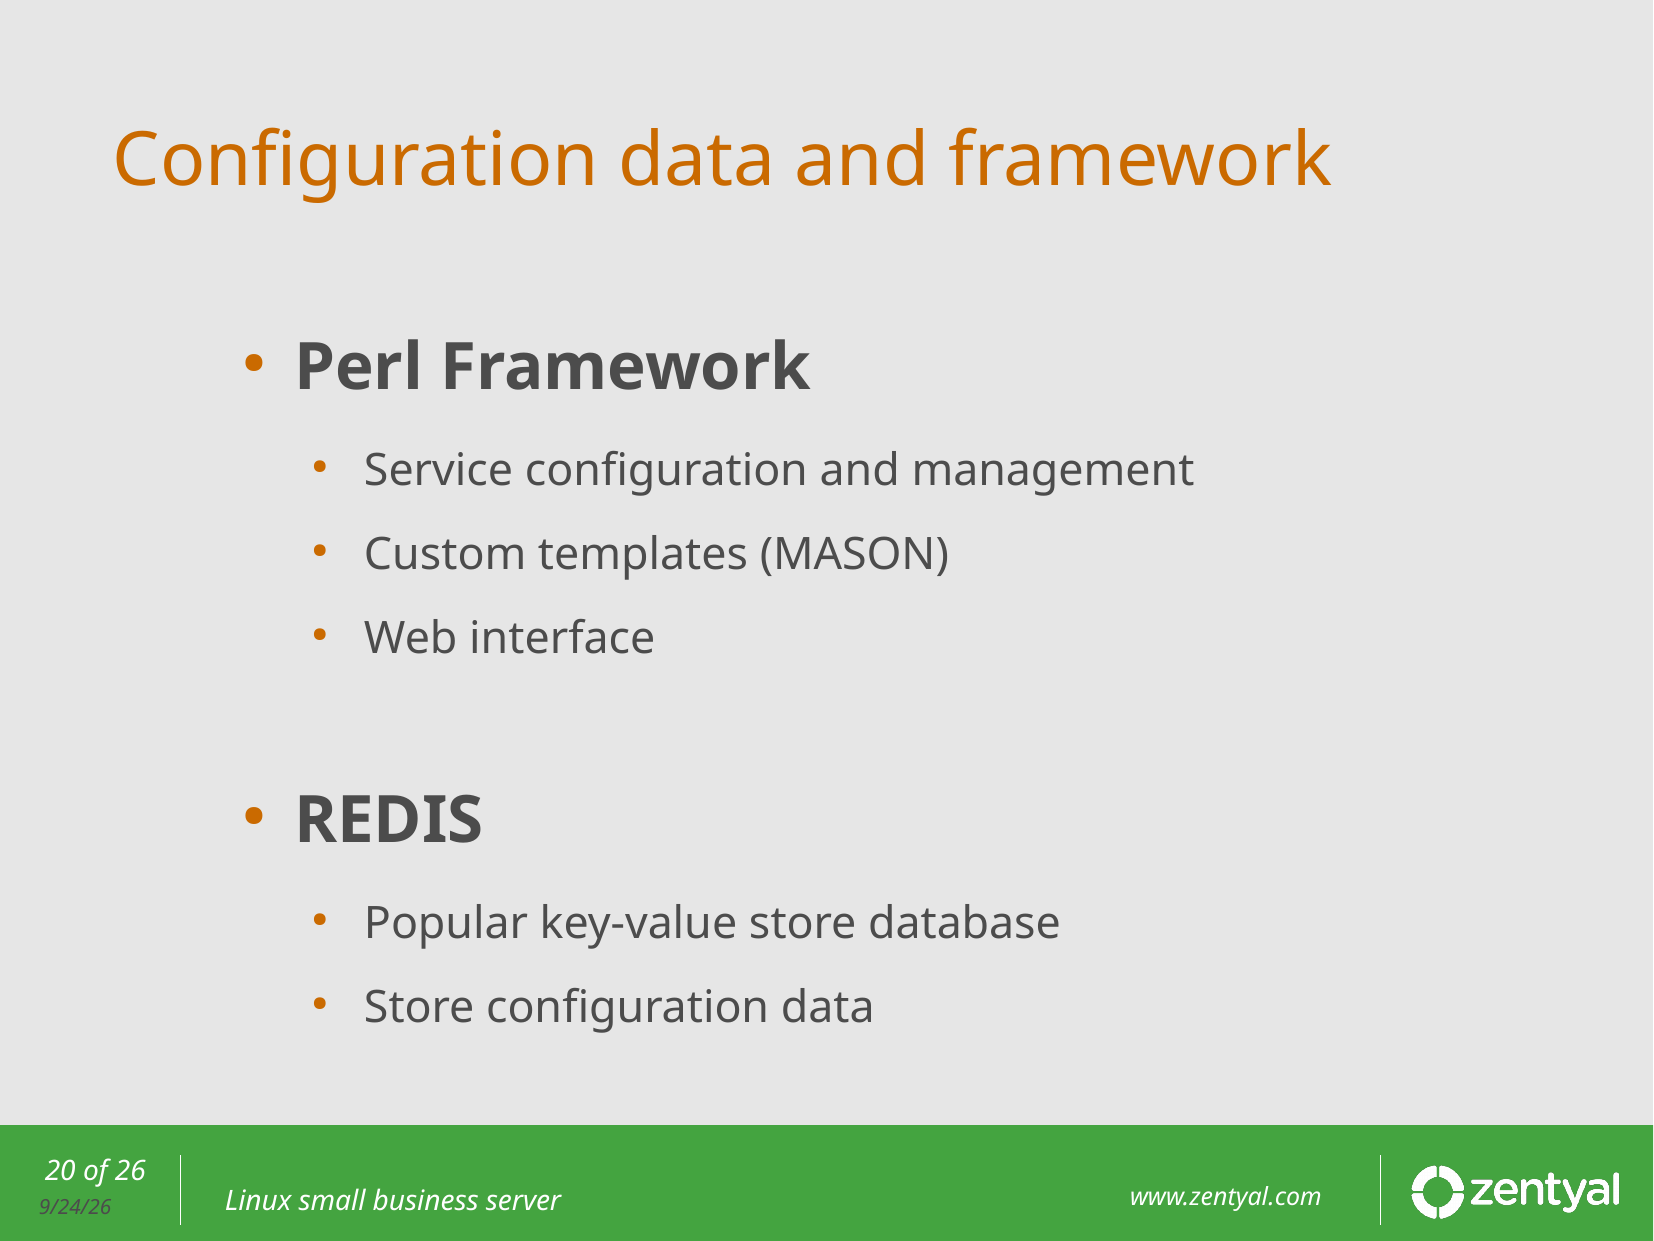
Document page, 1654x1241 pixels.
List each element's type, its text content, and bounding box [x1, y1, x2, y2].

list Perl Framework Service configuration and management Custom templates (MASON) Web interface REDIS Popular key-value store database Store configuration data [225, 319, 1486, 1040]
title Configuration data and framework [112, 105, 1523, 208]
picture [1394, 1151, 1636, 1232]
